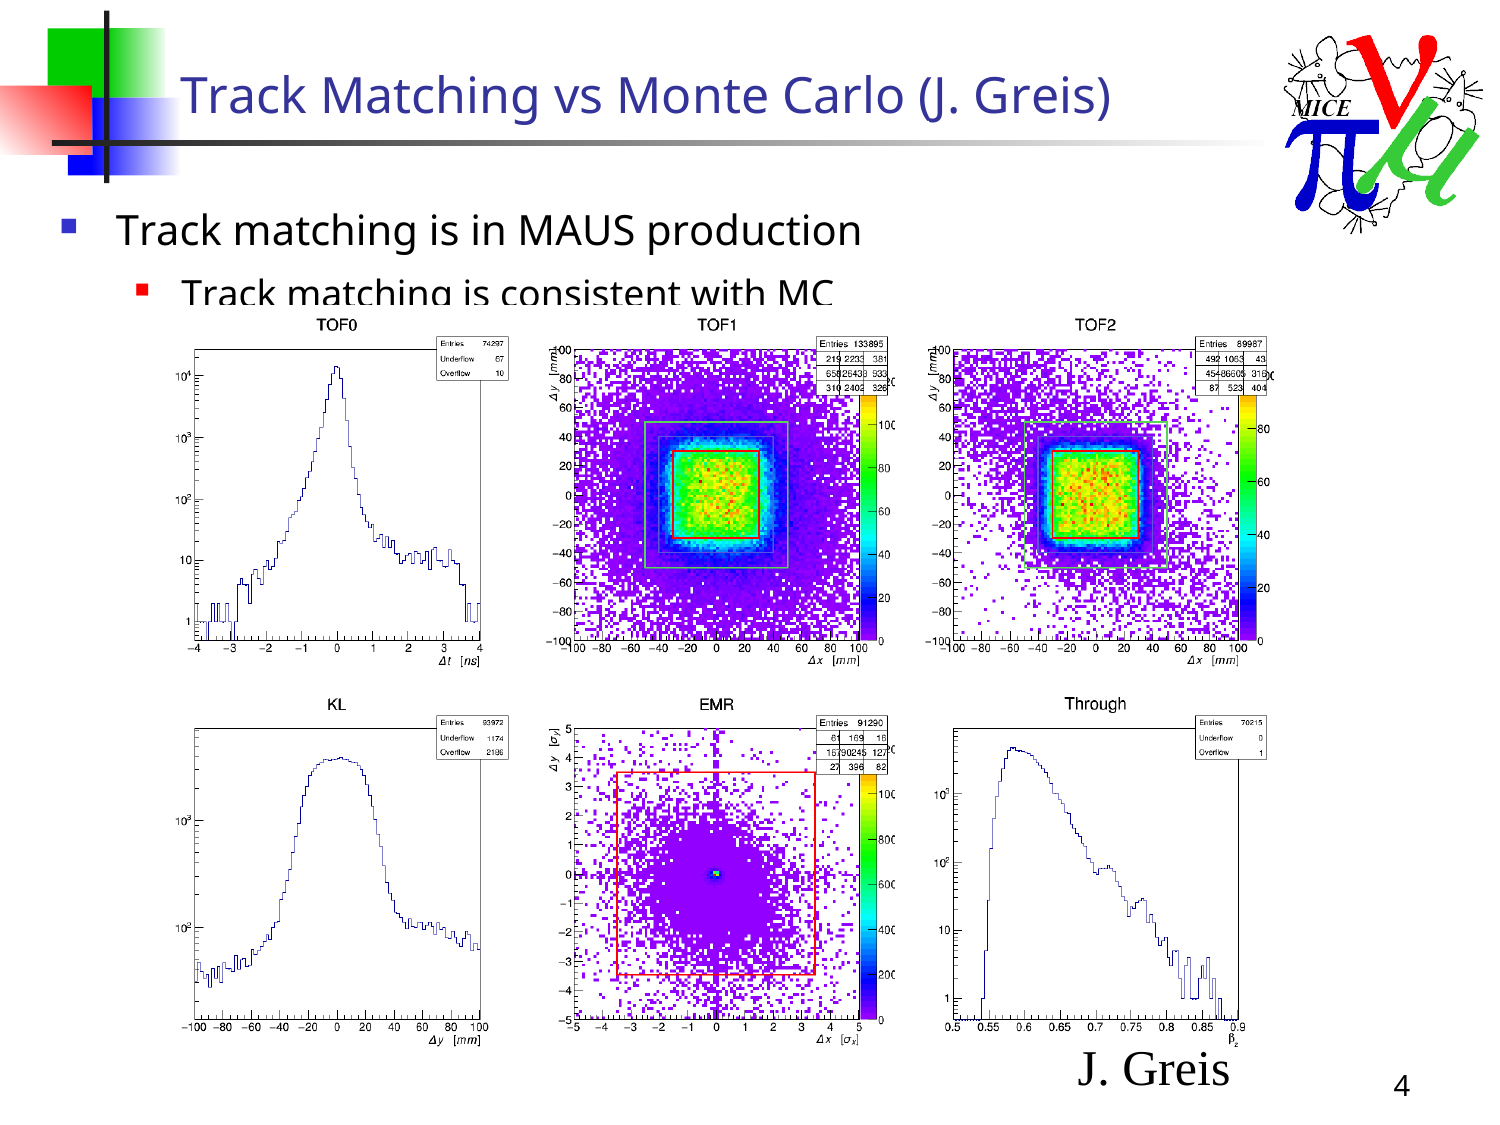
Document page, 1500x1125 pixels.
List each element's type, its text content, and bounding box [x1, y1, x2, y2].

list Track matching is in MAUS production Track matching is consistent with MC [59, 200, 1477, 1125]
text_box J. Greis [1062, 1033, 1246, 1105]
picture [1264, 5, 1500, 251]
title Track Matching vs Monte Carlo (J. Greis) [180, 0, 1459, 188]
picture [147, 305, 1285, 1063]
